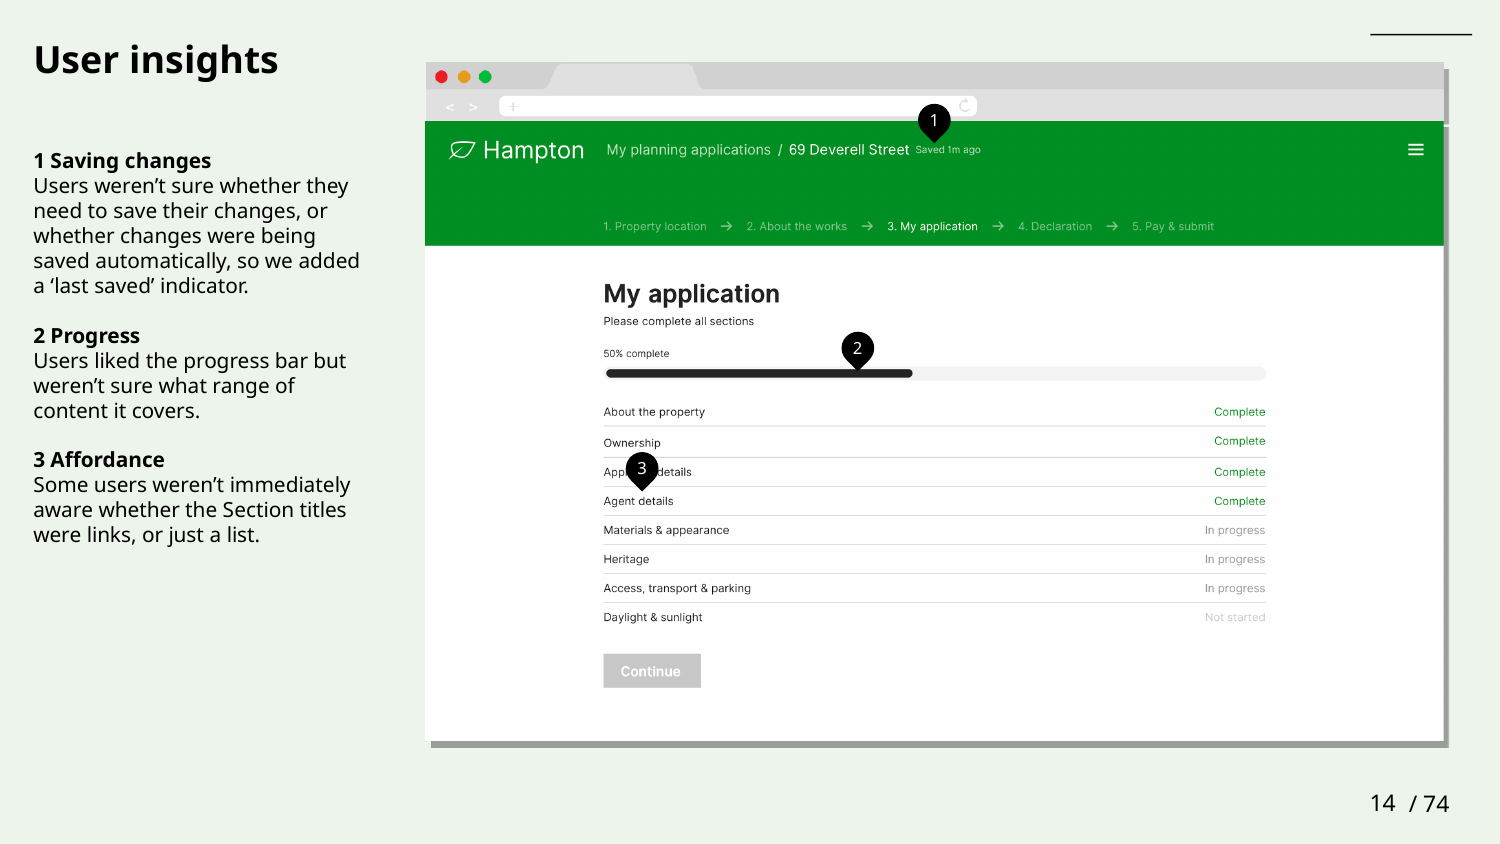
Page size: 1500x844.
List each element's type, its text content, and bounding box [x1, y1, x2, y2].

text_box 3 [622, 440, 658, 495]
picture [425, 62, 1444, 741]
text_box 1 [914, 92, 950, 147]
title User insights [18, 17, 399, 100]
title 1 Saving changes Users weren’t sure whether they need to save their changes, or whether changes were being saved automatically, so we added a ‘last saved’ indicator. 2 Progress Users liked the progress bar but weren’t sure what range of content it covers. 3 Affordance Some users weren’t immediately aware whether the Section titles were links, or just a list. [18, 132, 388, 736]
text_box 2 [837, 320, 874, 375]
slide_number <number> [1321, 773, 1412, 839]
